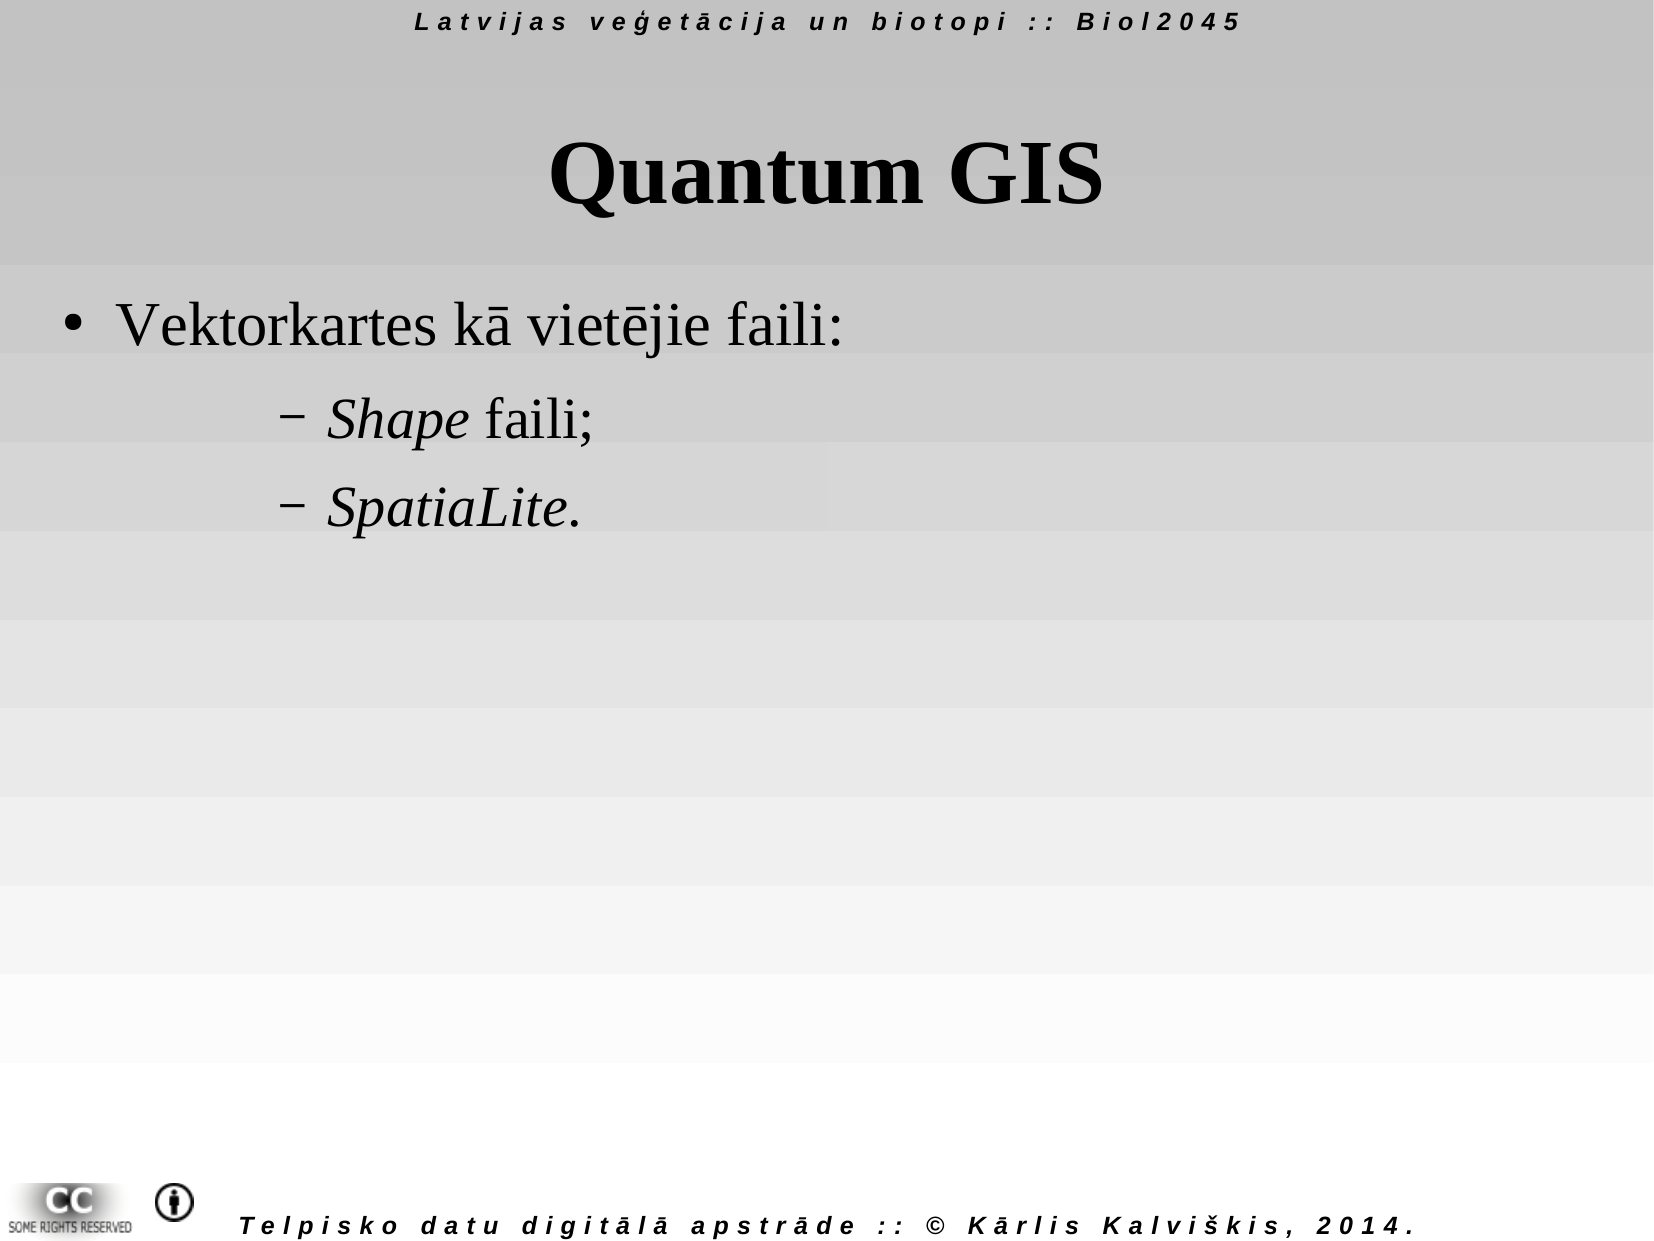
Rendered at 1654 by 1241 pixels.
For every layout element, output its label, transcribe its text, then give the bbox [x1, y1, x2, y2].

list Vektorkartes kā vietējie faili: Shape faili; SpatiaLite. [44, 289, 1610, 1113]
title Quantum GIS [29, 49, 1625, 296]
picture [0, 0, 1654, 1241]
